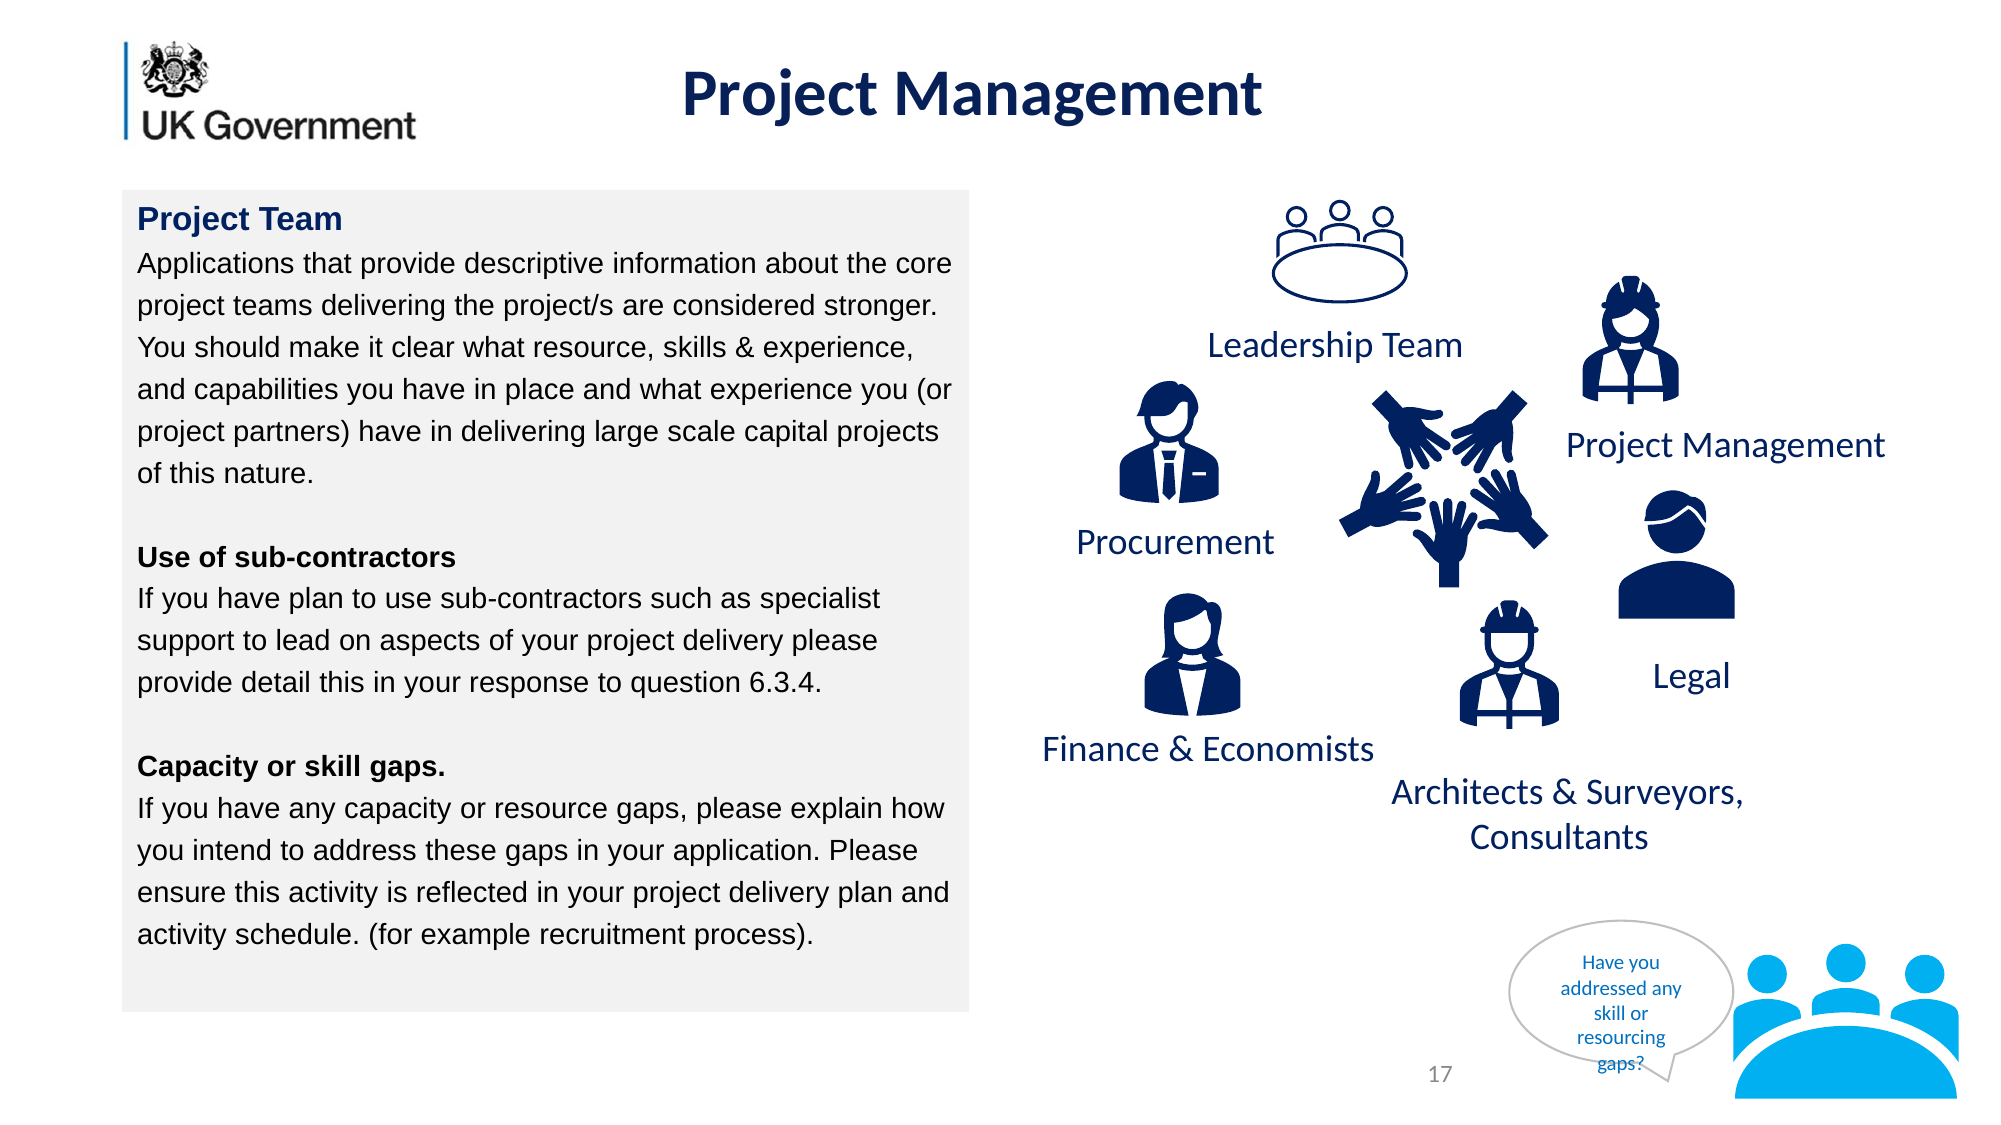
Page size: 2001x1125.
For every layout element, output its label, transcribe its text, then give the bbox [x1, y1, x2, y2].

text_box Leadership Team [1192, 312, 1485, 373]
picture [1709, 887, 1983, 1125]
text_box Project Management [1551, 412, 1911, 474]
picture [1555, 267, 1706, 412]
picture [110, 0, 454, 149]
picture [1334, 379, 1585, 742]
text_box Legal [1637, 643, 1873, 704]
picture [1117, 578, 1268, 716]
picture [1264, 168, 1415, 312]
picture [1588, 469, 1765, 645]
picture [1094, 366, 1245, 509]
text_box Architects & Surveyors, Consultants [1367, 759, 1768, 866]
text_box 17 [1412, 1042, 1709, 1103]
text_box Project Management [667, 41, 1911, 138]
text_box Procurement [1061, 509, 1297, 571]
text_box Project Team Applications that provide descriptive information about the core project teams delivering the project/s are considered stronger. You should make it clear what resource, skills & experience, and capabilities you have in place and what experience you (or project partners) have in delivering large scale capital projects of this nature. Use of sub-contractors If you have plan to use sub-contractors such as specialist support to lead on aspects of your project delivery please provide detail this in your response to question 6.3.4. Capacity or skill gaps. If you have any capacity or resource gaps, please explain how you intend to address these gaps in your application. Please ensure this activity is reflected in your project delivery plan and activity schedule. (for example recruitment process). [122, 189, 970, 1012]
text_box Have you addressed any skill or resourcing gaps? [1509, 920, 1734, 1082]
text_box Finance & Economists [1027, 716, 1428, 778]
